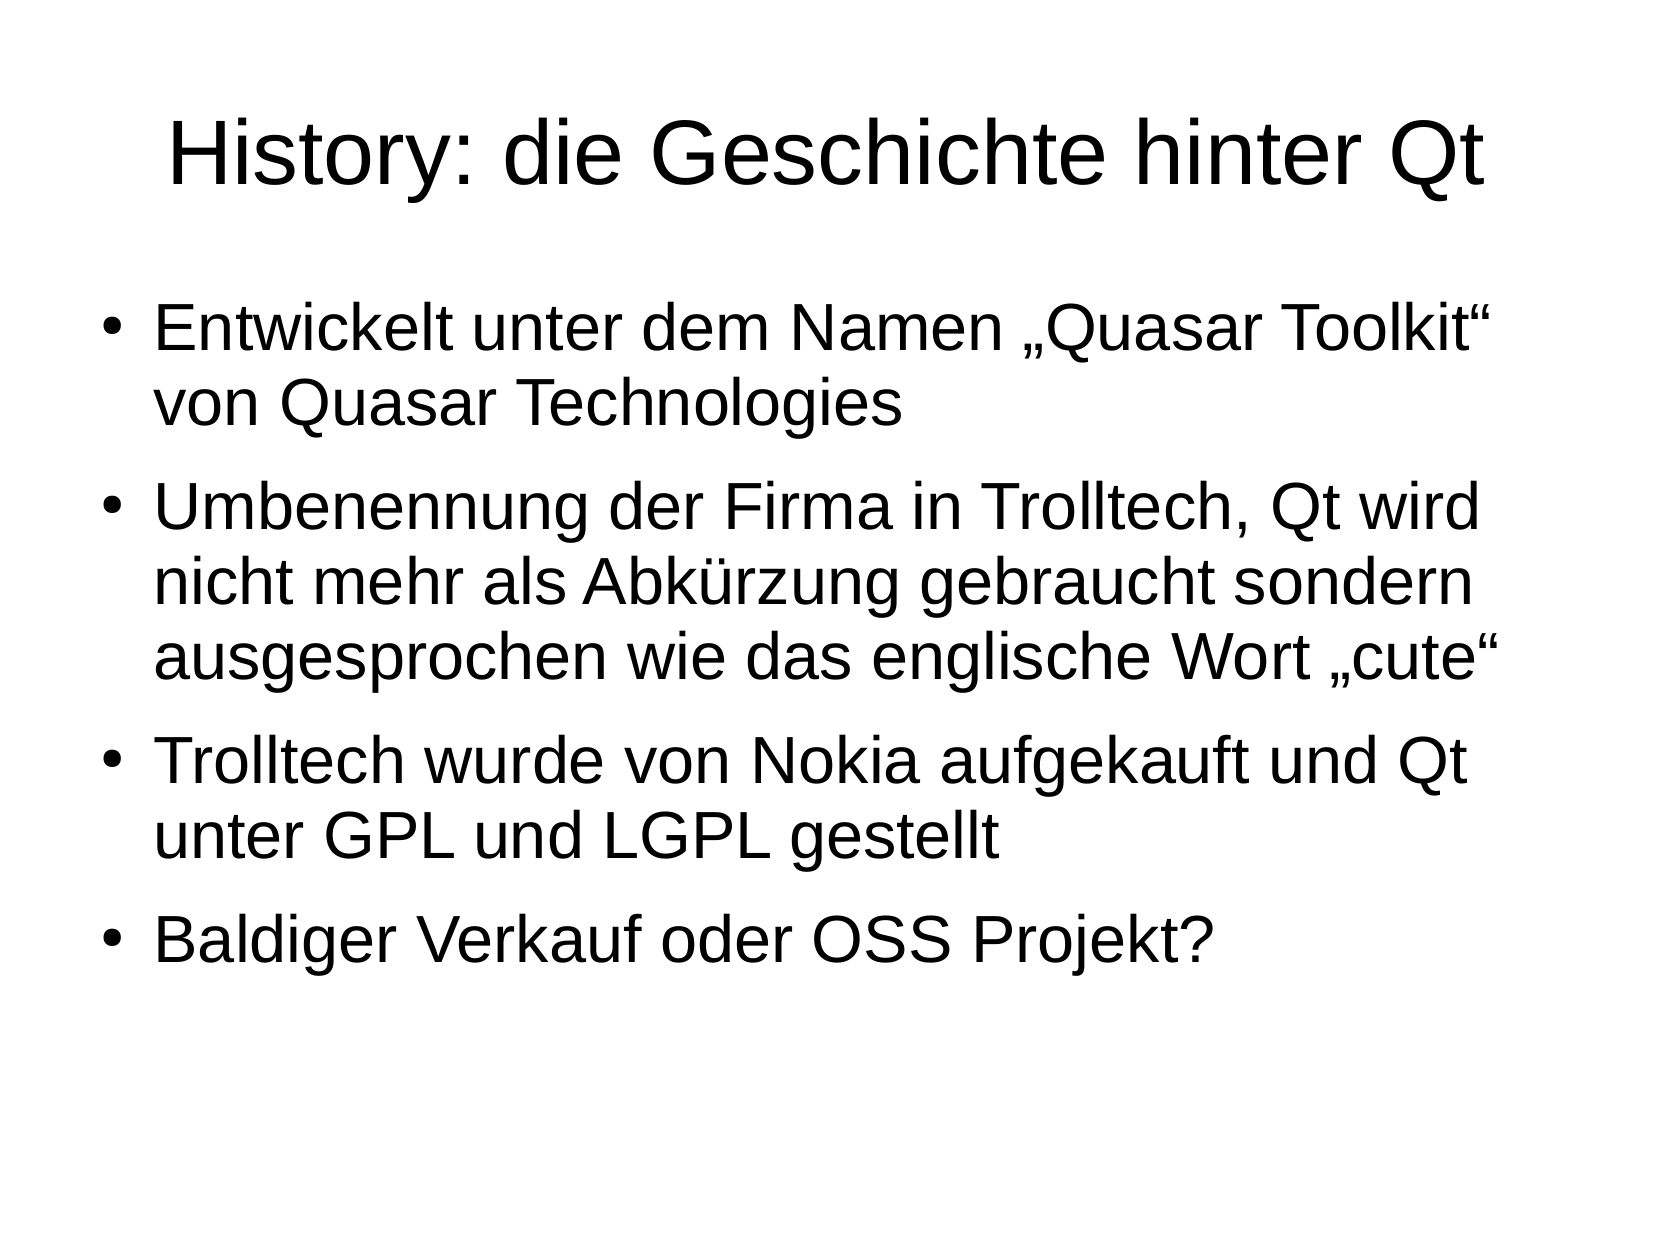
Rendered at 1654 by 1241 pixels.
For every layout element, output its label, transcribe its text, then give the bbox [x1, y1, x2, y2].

list Entwickelt unter dem Namen „Quasar Toolkit“ von Quasar Technologies Umbenennung der Firma in Trolltech, Qt wird nicht mehr als Abkürzung gebraucht sondern ausgesprochen wie das englische Wort „cute“ Trolltech wurde von Nokia aufgekauft und Qt unter GPL und LGPL gestellt Baldiger Verkauf oder OSS Projekt? [82, 290, 1538, 1010]
title History: die Geschichte hinter Qt [82, 49, 1571, 257]
